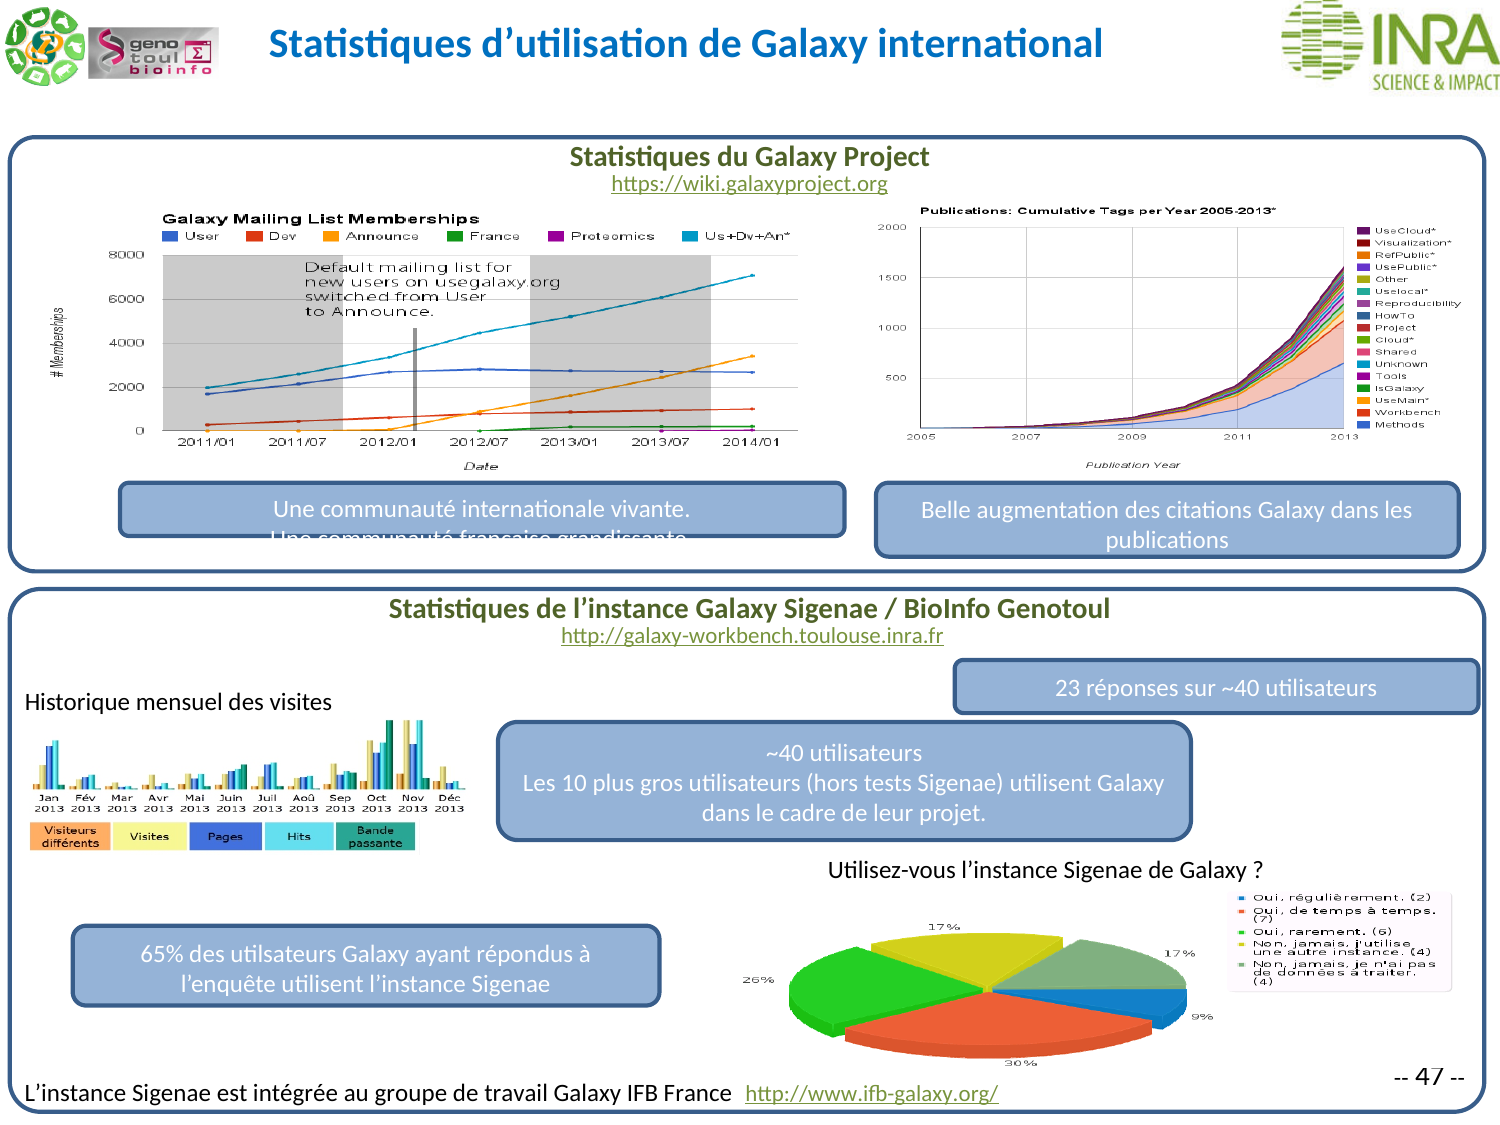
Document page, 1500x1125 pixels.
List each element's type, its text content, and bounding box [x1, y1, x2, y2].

text_box Statistiques de l’instance Galaxy Sigenae / BioInfo Genotoul http://galaxy-workbench.toulouse.inra.fr [0, 589, 1500, 668]
text_box Historique mensuel des visites [9, 677, 349, 723]
picture [5, 7, 85, 86]
text_box [9, 668, 1485, 1086]
text_box 23 réponses sur ~40 utilisateurs [954, 668, 1479, 714]
picture [88, 27, 219, 79]
text_box Utilisez-vous l’instance Sigenae de Galaxy ? [813, 846, 1282, 892]
picture [38, 245, 814, 480]
picture [29, 718, 471, 855]
text_box Statistiques du Galaxy Project https://wiki.galaxyproject.org [25, 137, 1475, 245]
picture [865, 199, 1475, 474]
text_box L’instance Sigenae est intégrée au groupe de travail Galaxy IFB France http://www.ifb-galaxy.org/ [10, 1069, 1500, 1114]
text_box Statistiques d’utilisation de Galaxy international [253, 19, 1270, 86]
picture [1281, 0, 1500, 110]
picture [734, 890, 1470, 1068]
text_box 65% des utilsateurs Galaxy ayant répondus à l’enquête utilisent l’instance Sigenae [72, 925, 660, 1006]
text_box ~40 utilisateurs Les 10 plus gros utilisateurs (hors tests Sigenae) utilisent Galaxy dans le cadre de leur projet. [497, 721, 1192, 841]
text_box [9, 139, 1485, 572]
text_box Belle augmentation des citations Galaxy dans les publications [876, 482, 1459, 557]
text_box Une communauté internationale vivante. Une communauté française grandissante. [120, 482, 845, 536]
